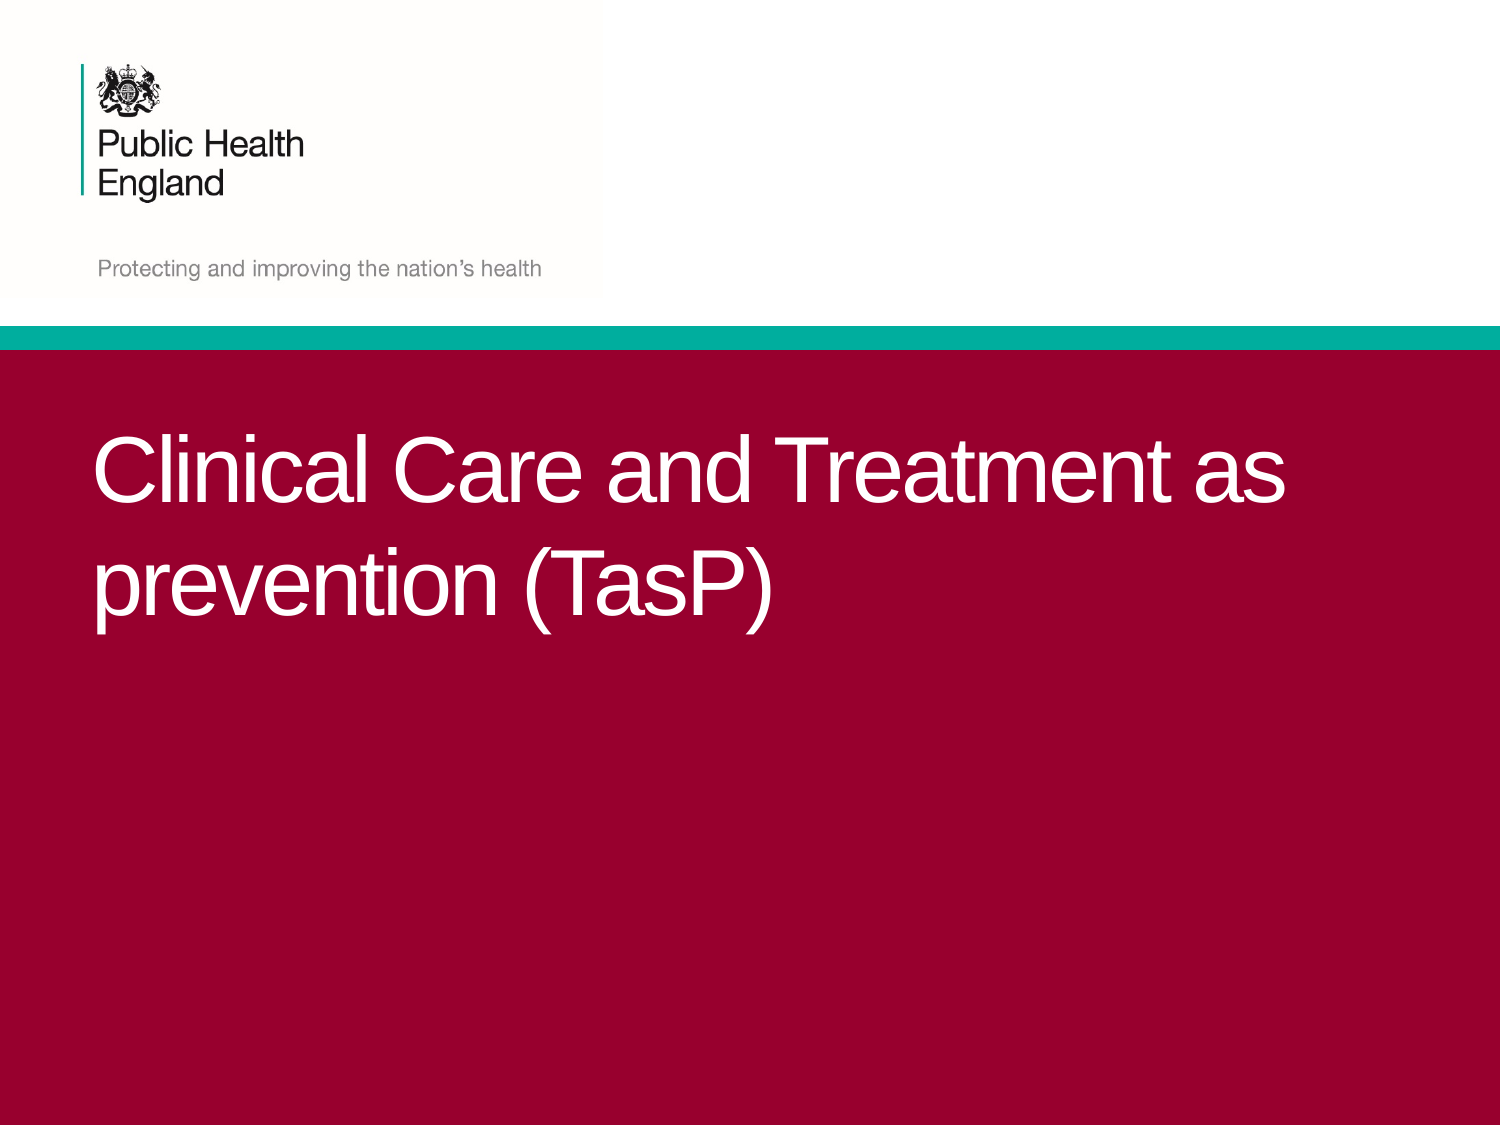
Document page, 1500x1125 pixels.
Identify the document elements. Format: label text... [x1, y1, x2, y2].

title Clinical Care and Treatment as prevention (TasP) [91, 408, 1344, 692]
